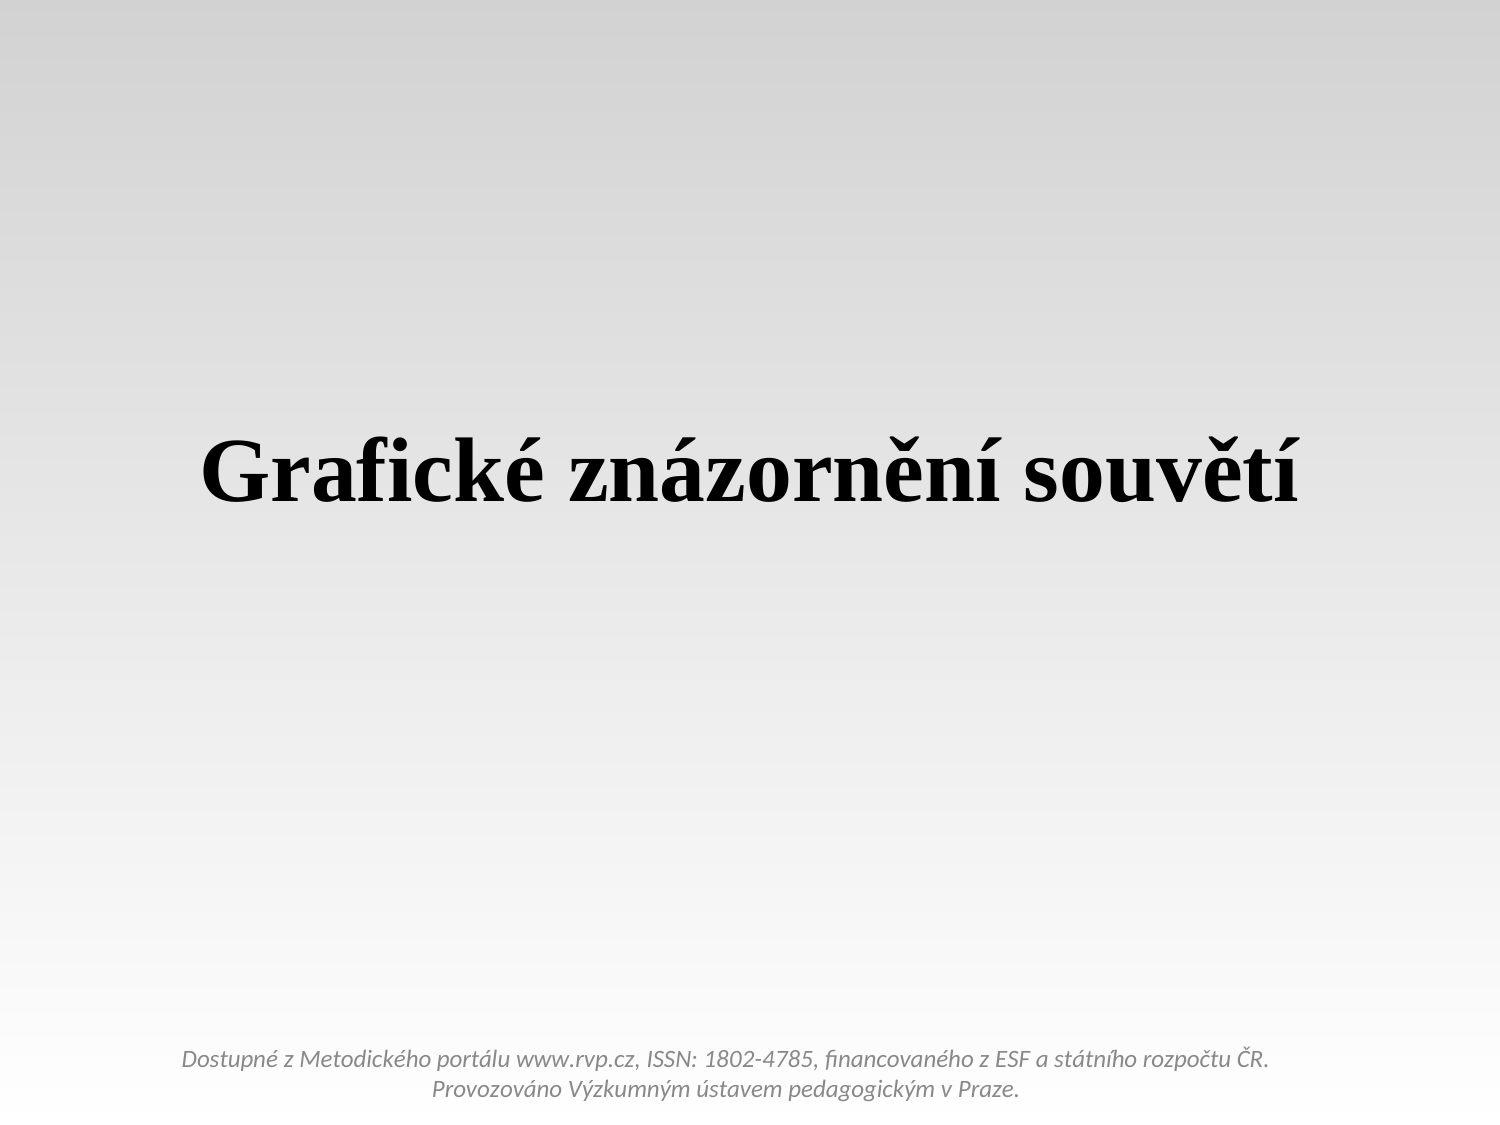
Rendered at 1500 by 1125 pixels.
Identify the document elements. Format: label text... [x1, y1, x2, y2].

title Grafické znázornění souvětí [112, 349, 1388, 591]
text_box Dostupné z Metodického portálu www.rvp.cz, ISSN: 1802-4785, financovaného z ESF a státního rozpočtu ČR. Provozováno Výzkumným ústavem pedagogickým v Praze. [105, 1042, 1348, 1103]
